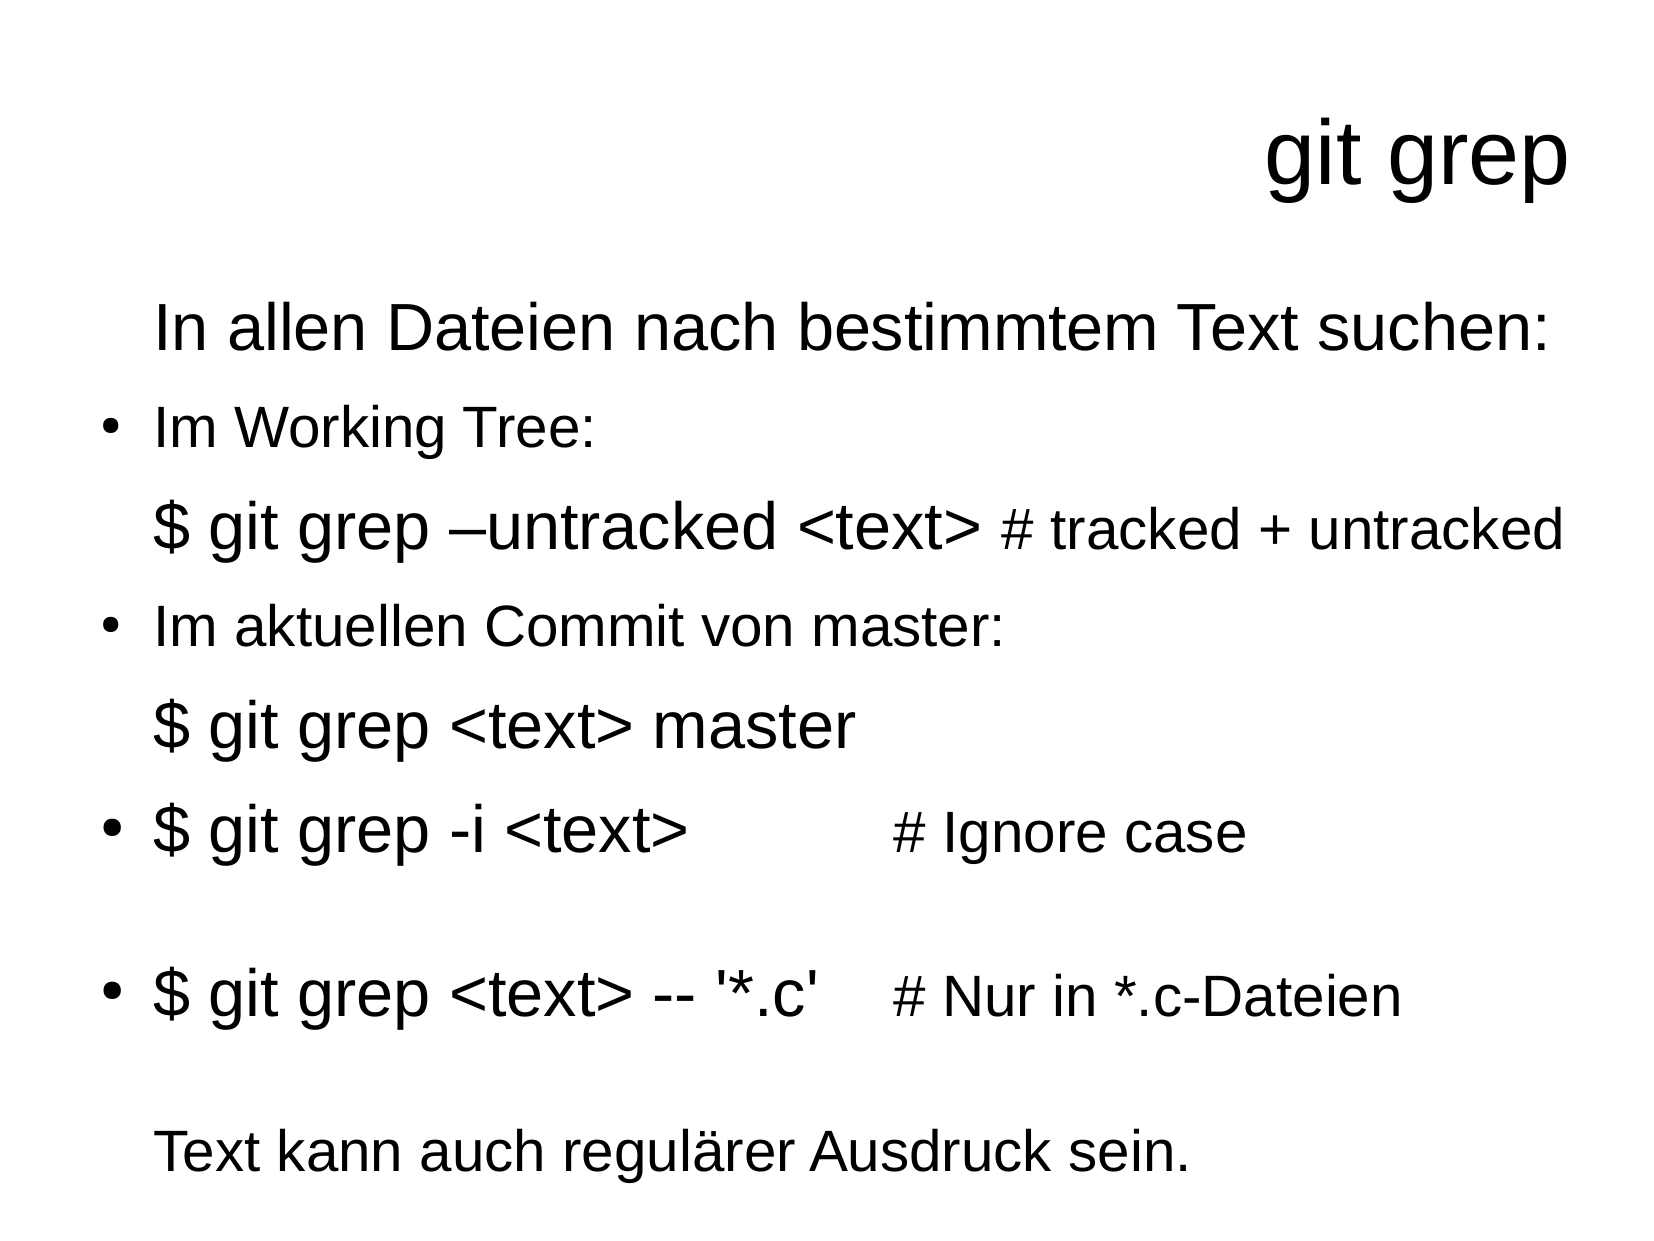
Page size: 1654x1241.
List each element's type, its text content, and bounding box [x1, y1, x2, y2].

title git grep [82, 49, 1571, 257]
list In allen Dateien nach bestimmtem Text suchen: Im Working Tree: $ git grep –untracked <text> # tracked + untracked Im aktuellen Commit von master: $ git grep <text> master $ git grep -i <text> # Ignore case $ git grep <text> -- '*.c' # Nur in *.c-Dateien Text kann auch regulärer Ausdruck sein. [82, 290, 1571, 1184]
